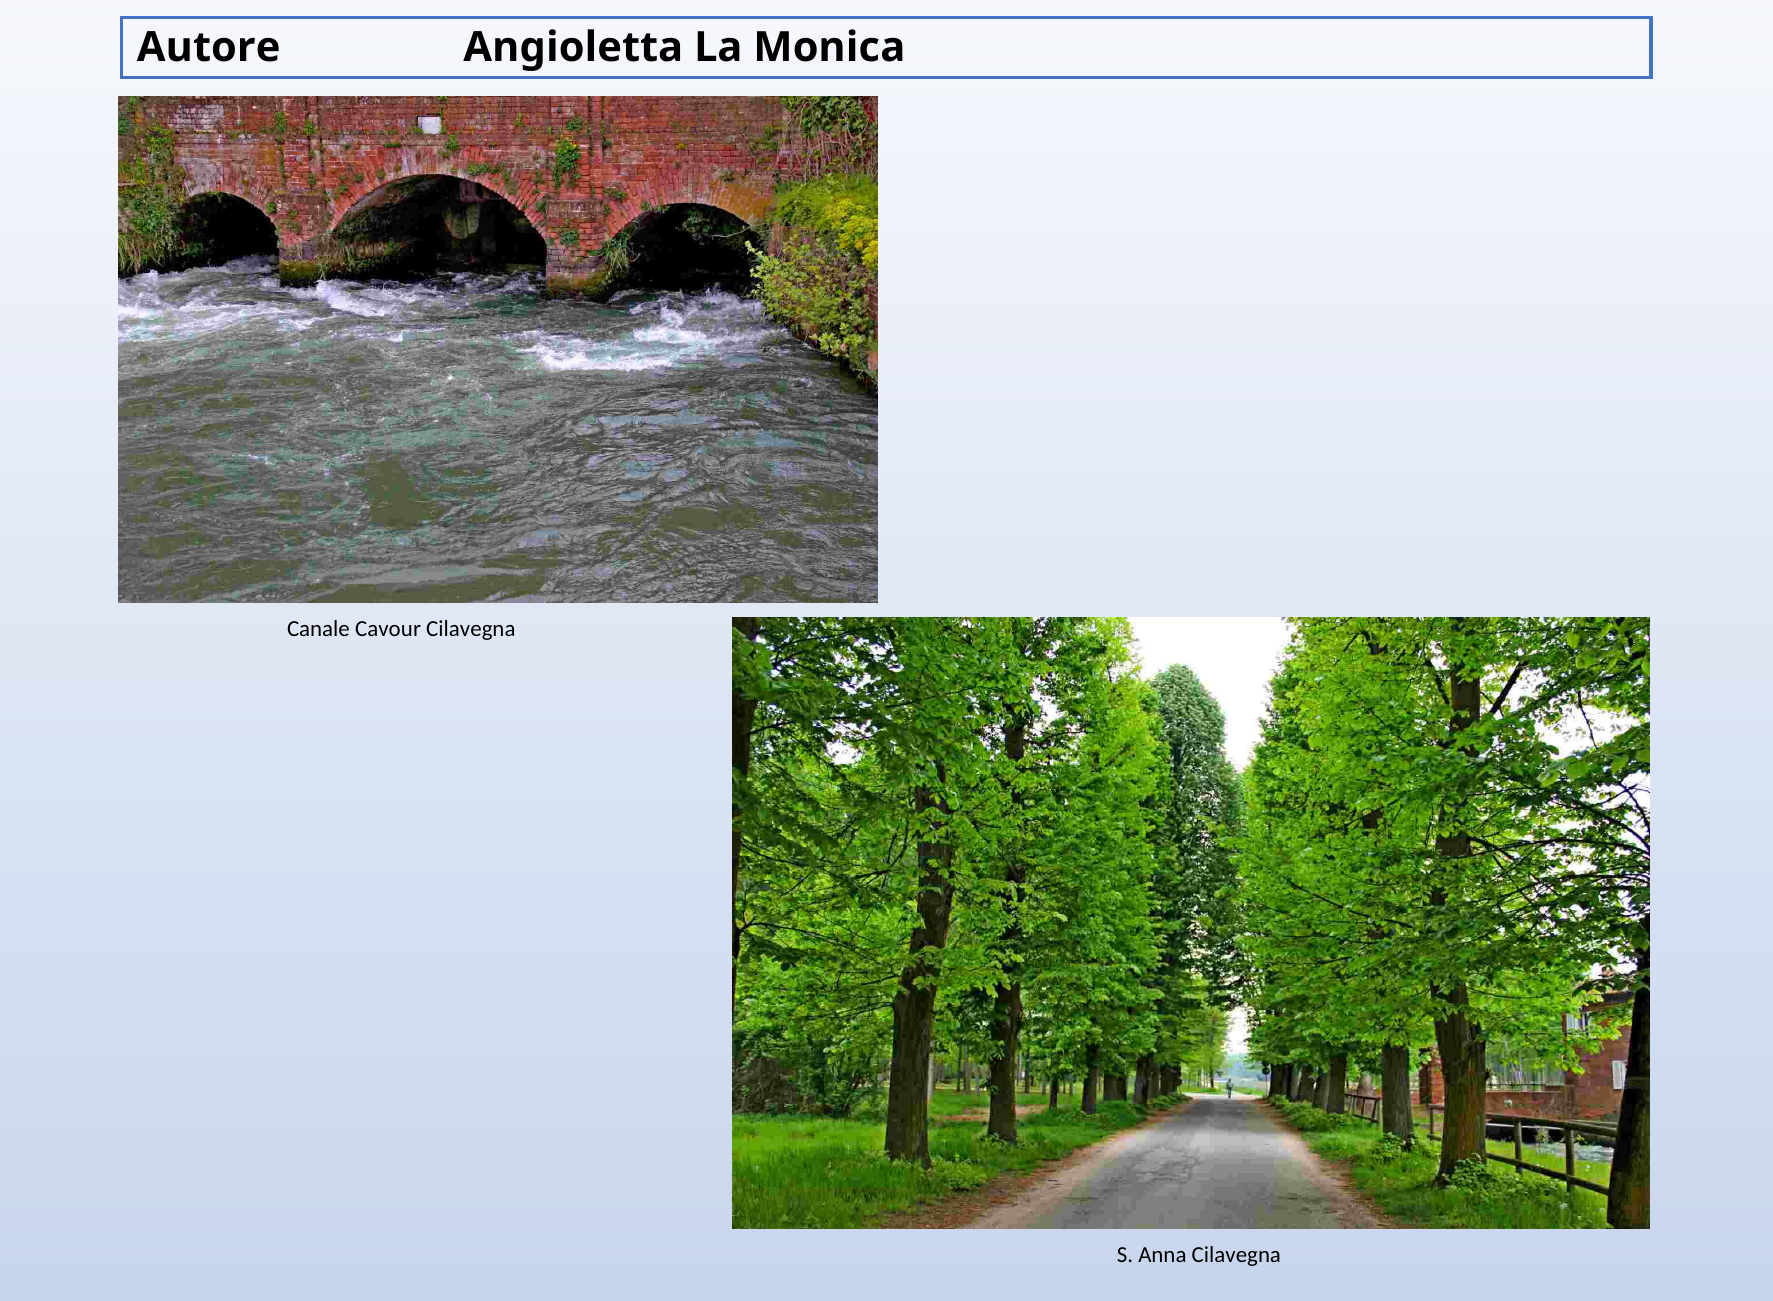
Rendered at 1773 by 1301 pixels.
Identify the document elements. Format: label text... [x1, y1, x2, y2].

picture [118, 96, 878, 603]
text_box Canale Cavour Cilavegna [121, 605, 699, 649]
picture [732, 617, 1650, 1229]
title Autore Angioletta La Monica [121, 17, 1652, 78]
text_box S. Anna Cilavegna [951, 1231, 1529, 1275]
